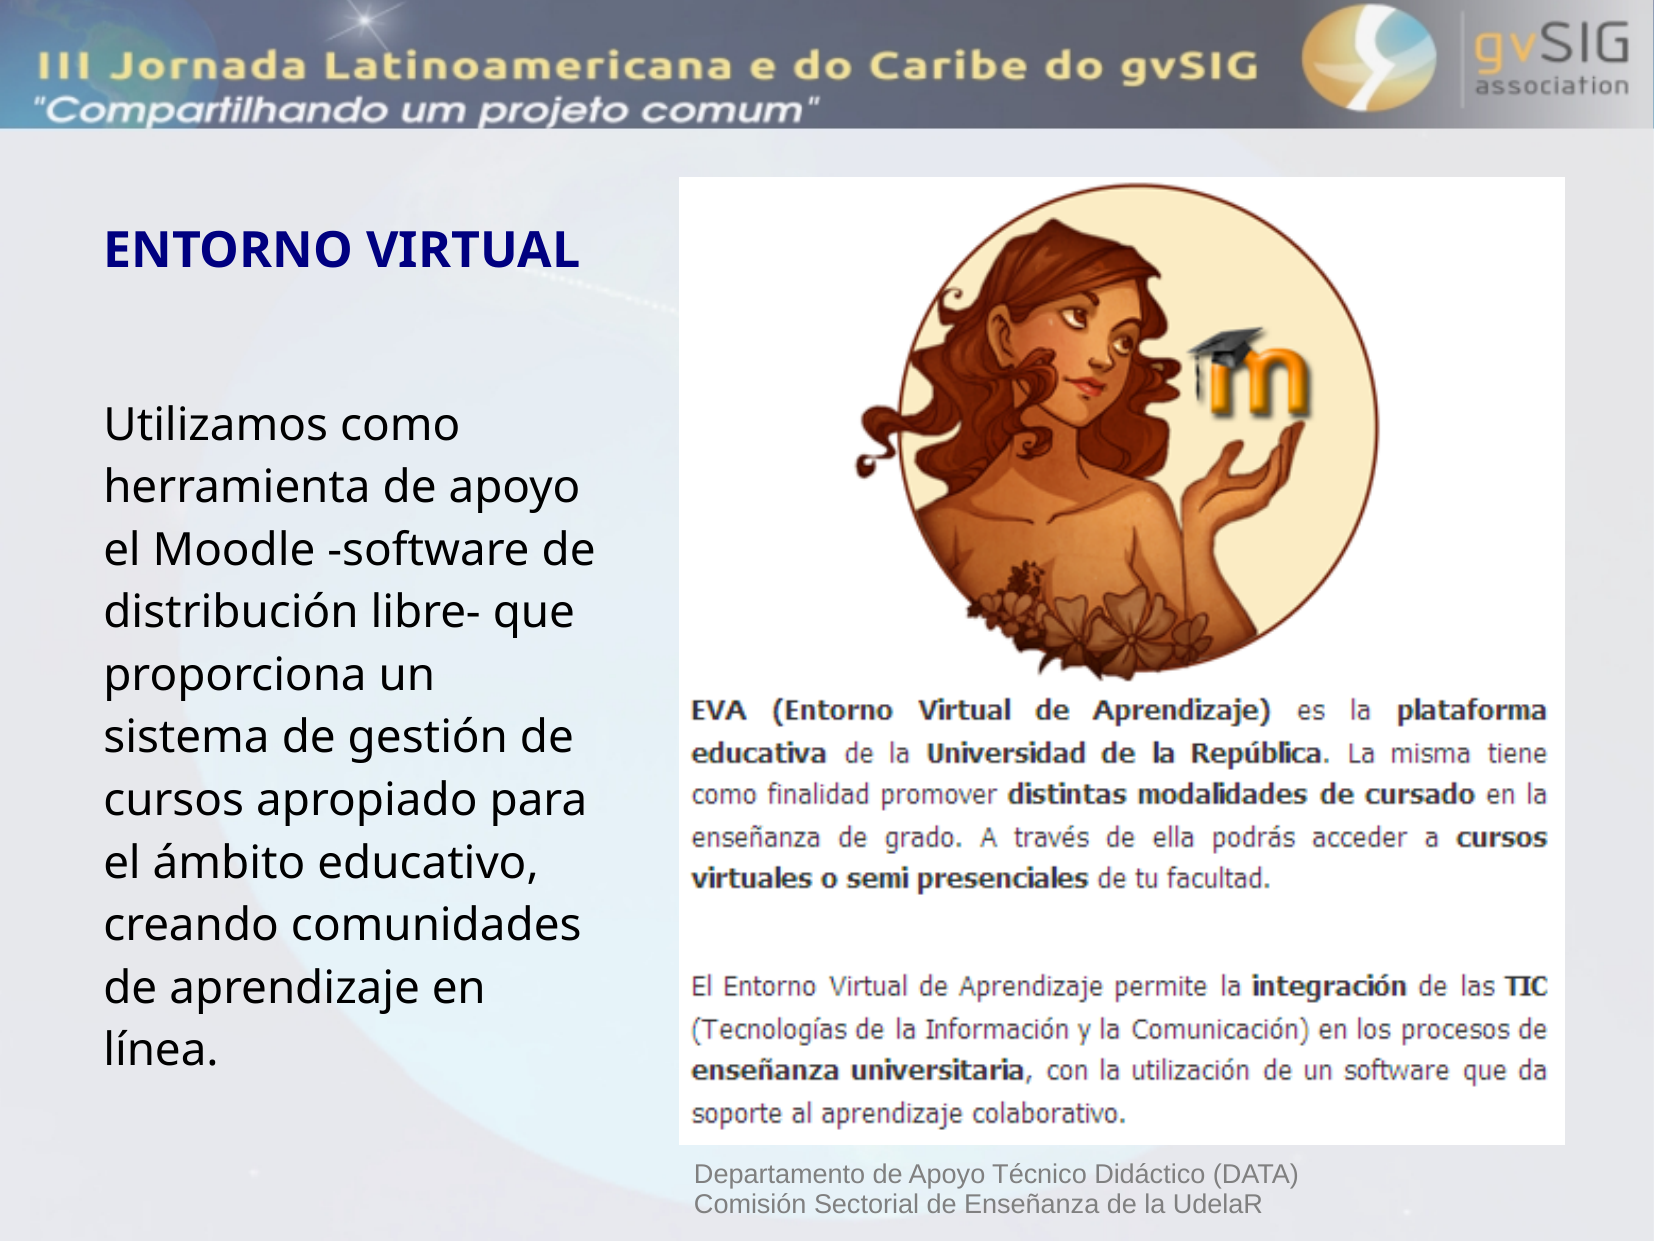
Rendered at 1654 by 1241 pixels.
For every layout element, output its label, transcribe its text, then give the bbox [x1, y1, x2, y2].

picture [0, 0, 1654, 1241]
text_box Departamento de Apoyo Técnico Didáctico (DATA) Comisión Sectorial de Enseñanza de la UdelaR [679, 1151, 1418, 1227]
text_box Utilizamos como herramienta de apoyo el Moodle -software de distribución libre- que proporciona un sistema de gestión de cursos apropiado para el ámbito educativo, creando comunidades de aprendizaje en línea. [88, 383, 621, 1037]
text_box ENTORNO VIRTUAL [88, 206, 628, 292]
